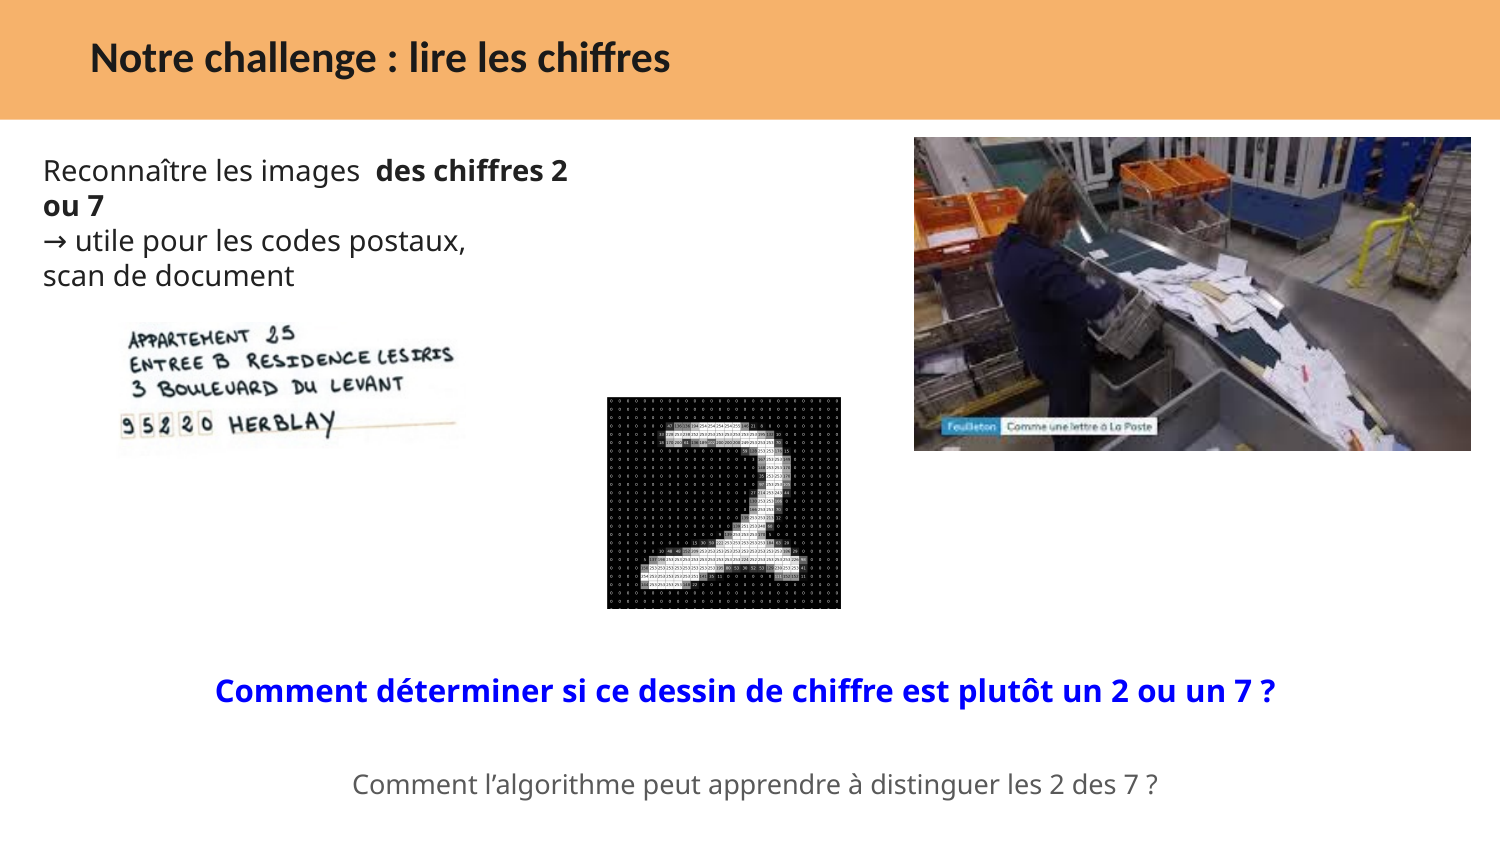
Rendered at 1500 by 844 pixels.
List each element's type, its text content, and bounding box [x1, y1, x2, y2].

list Notre challenge : lire les chiffres [0, 0, 1500, 120]
text_box Comment déterminer si ce dessin de chiffre est plutôt un 2 ou un 7 ? [196, 658, 1304, 722]
text_box Reconnaître les images des chiffres 2 ou 7 → utile pour les codes postaux, scan de document [27, 137, 620, 308]
picture [110, 322, 466, 475]
picture [914, 137, 1471, 451]
picture [604, 394, 844, 609]
text_box Comment l’algorithme peut apprendre à distinguer les 2 des 7 ? [220, 752, 1289, 816]
